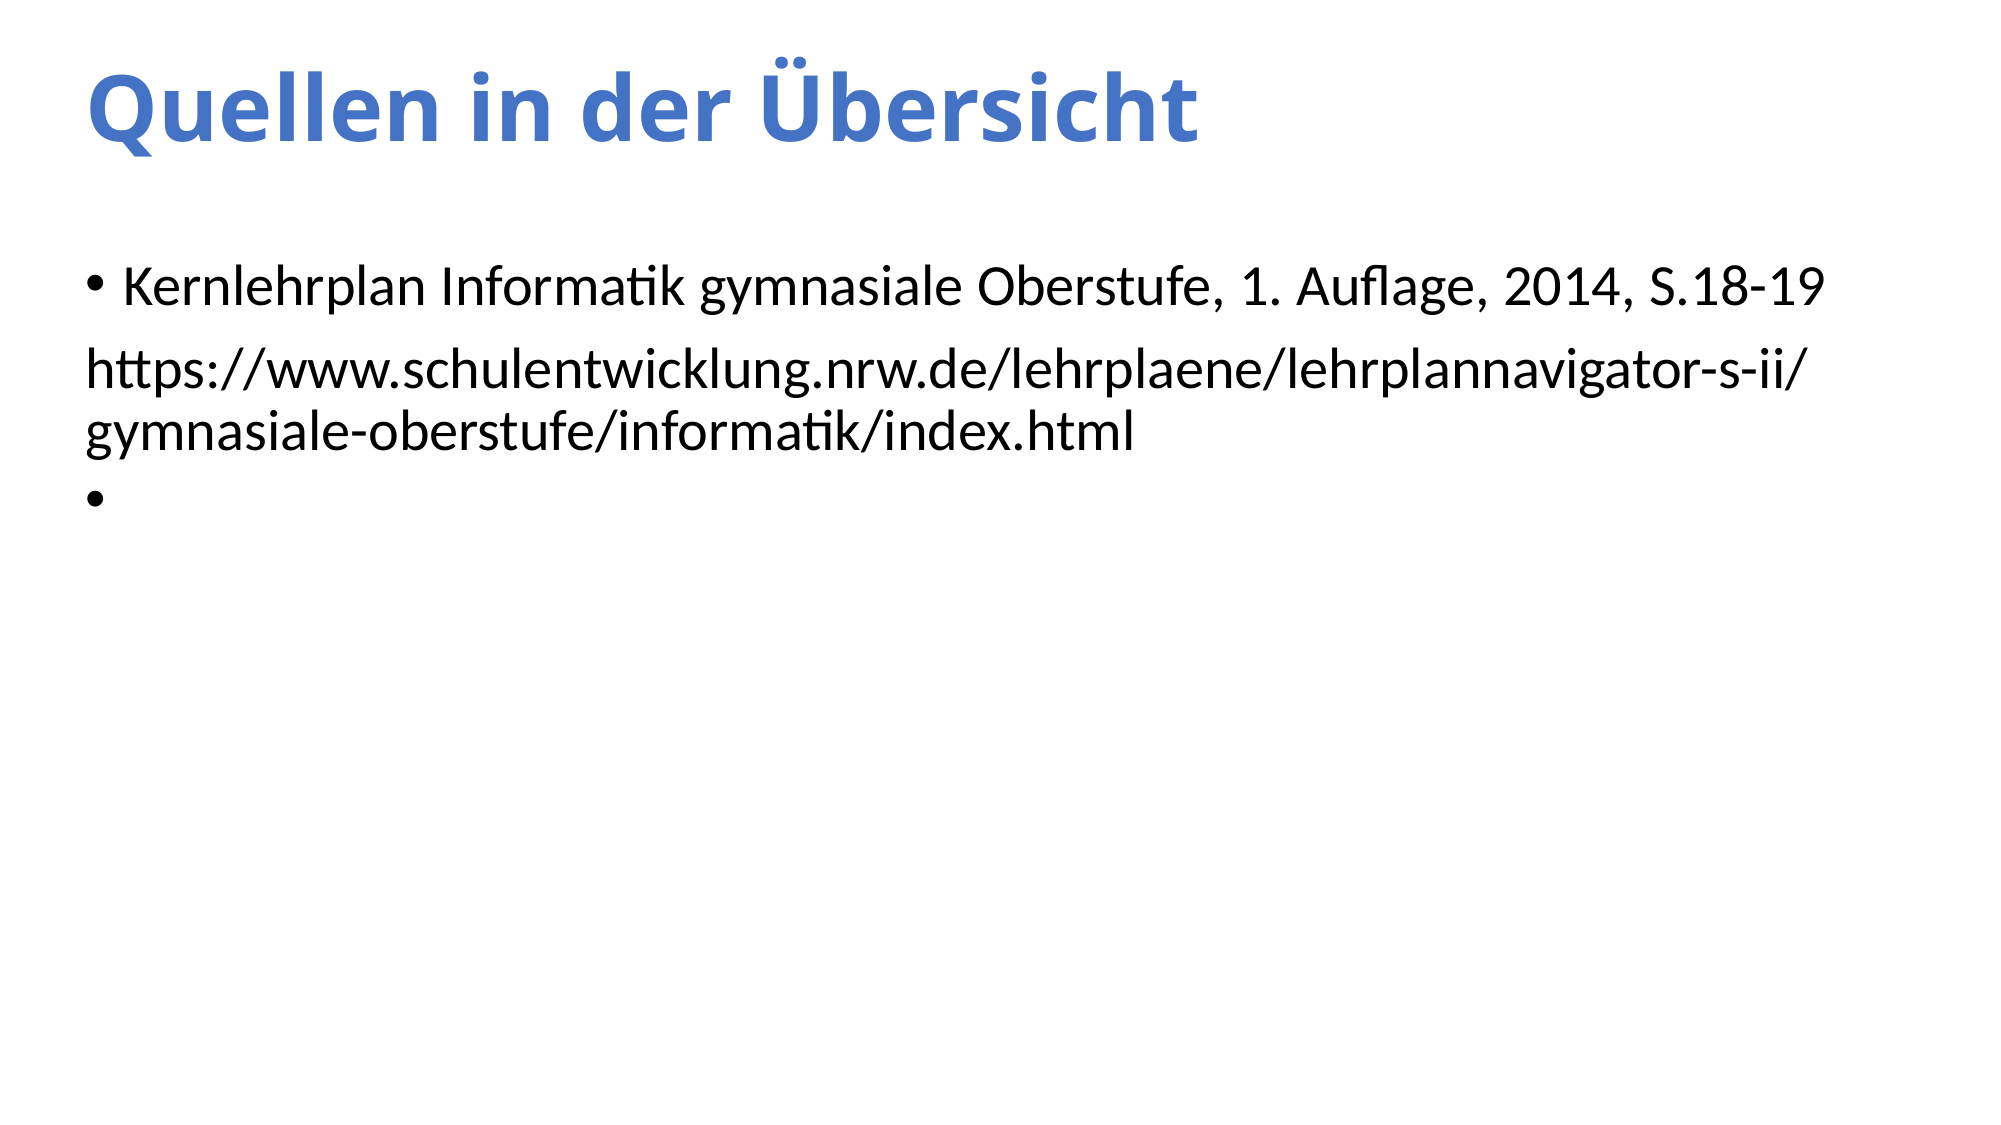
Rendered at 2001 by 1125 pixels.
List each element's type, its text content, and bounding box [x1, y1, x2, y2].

list Kernlehrplan Informatik gymnasiale Oberstufe, 1. Auflage, 2014, S.18-19 https://www.schulentwicklung.nrw.de/lehrplaene/lehrplannavigator-s-ii/gymnasiale-oberstufe/informatik/index.html [70, 239, 1985, 997]
title Quellen in der Übersicht [70, 0, 1985, 225]
